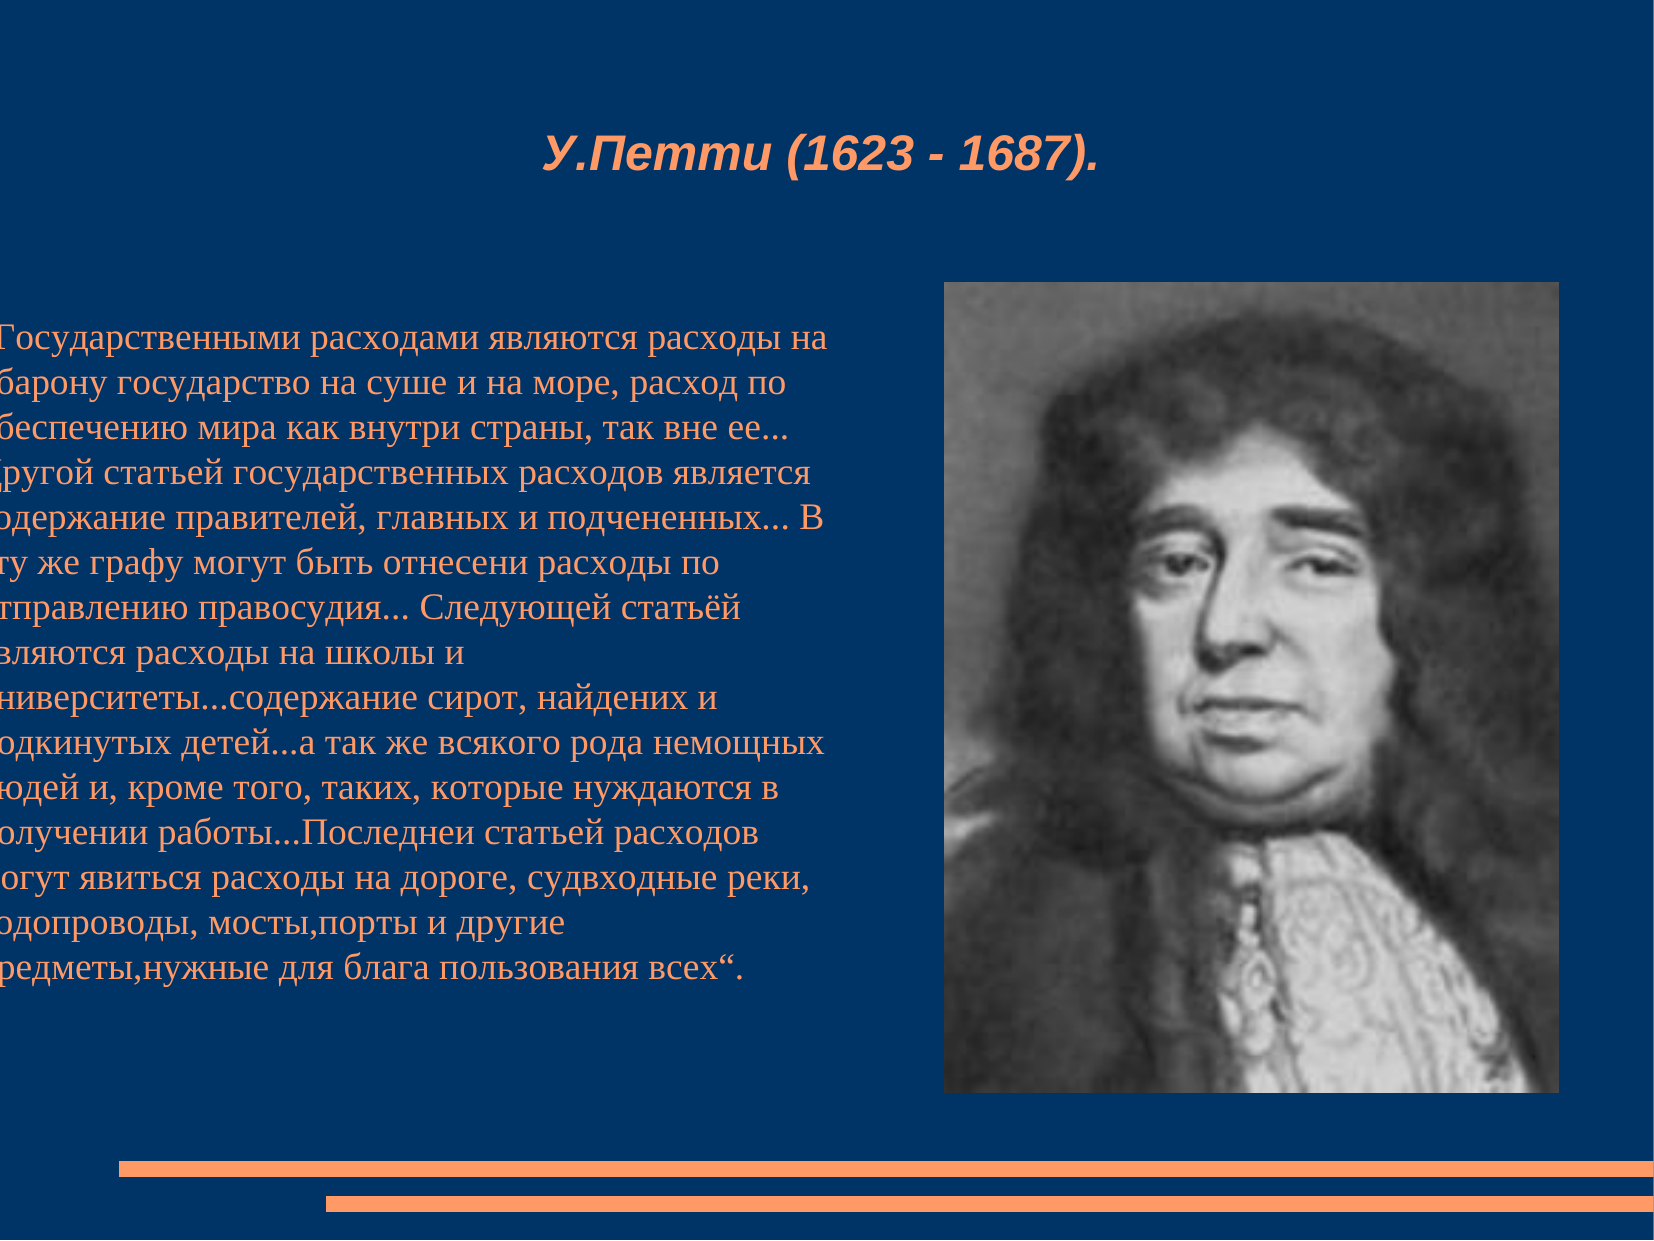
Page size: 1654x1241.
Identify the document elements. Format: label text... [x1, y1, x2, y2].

list „Государственными расходами являются расходы на обарону государство на суше и на море, расход по обеспечению мира как внутри страны, так вне ее... Другой статьей государственных расходов является содержание правителей, главных и подчененных... В эту же графу могут быть отнесени расходы по отправлению правосудия... Следующей статьёй являются расходы на школы и университеты...содержание сирот, найдених и подкинутых детей...а так же всякого рода немощных людей и, кроме того, таких, которые нуждаются в получении работы...Последнеи статьей расходов могут явиться расходы на дороге, судвходные реки, водопроводы, мосты,порты и другие предметы,нужные для блага пользования всех“. [0, 312, 857, 1123]
picture [944, 282, 1559, 1093]
title У.Петти (1623 - 1687). [121, 46, 1534, 254]
